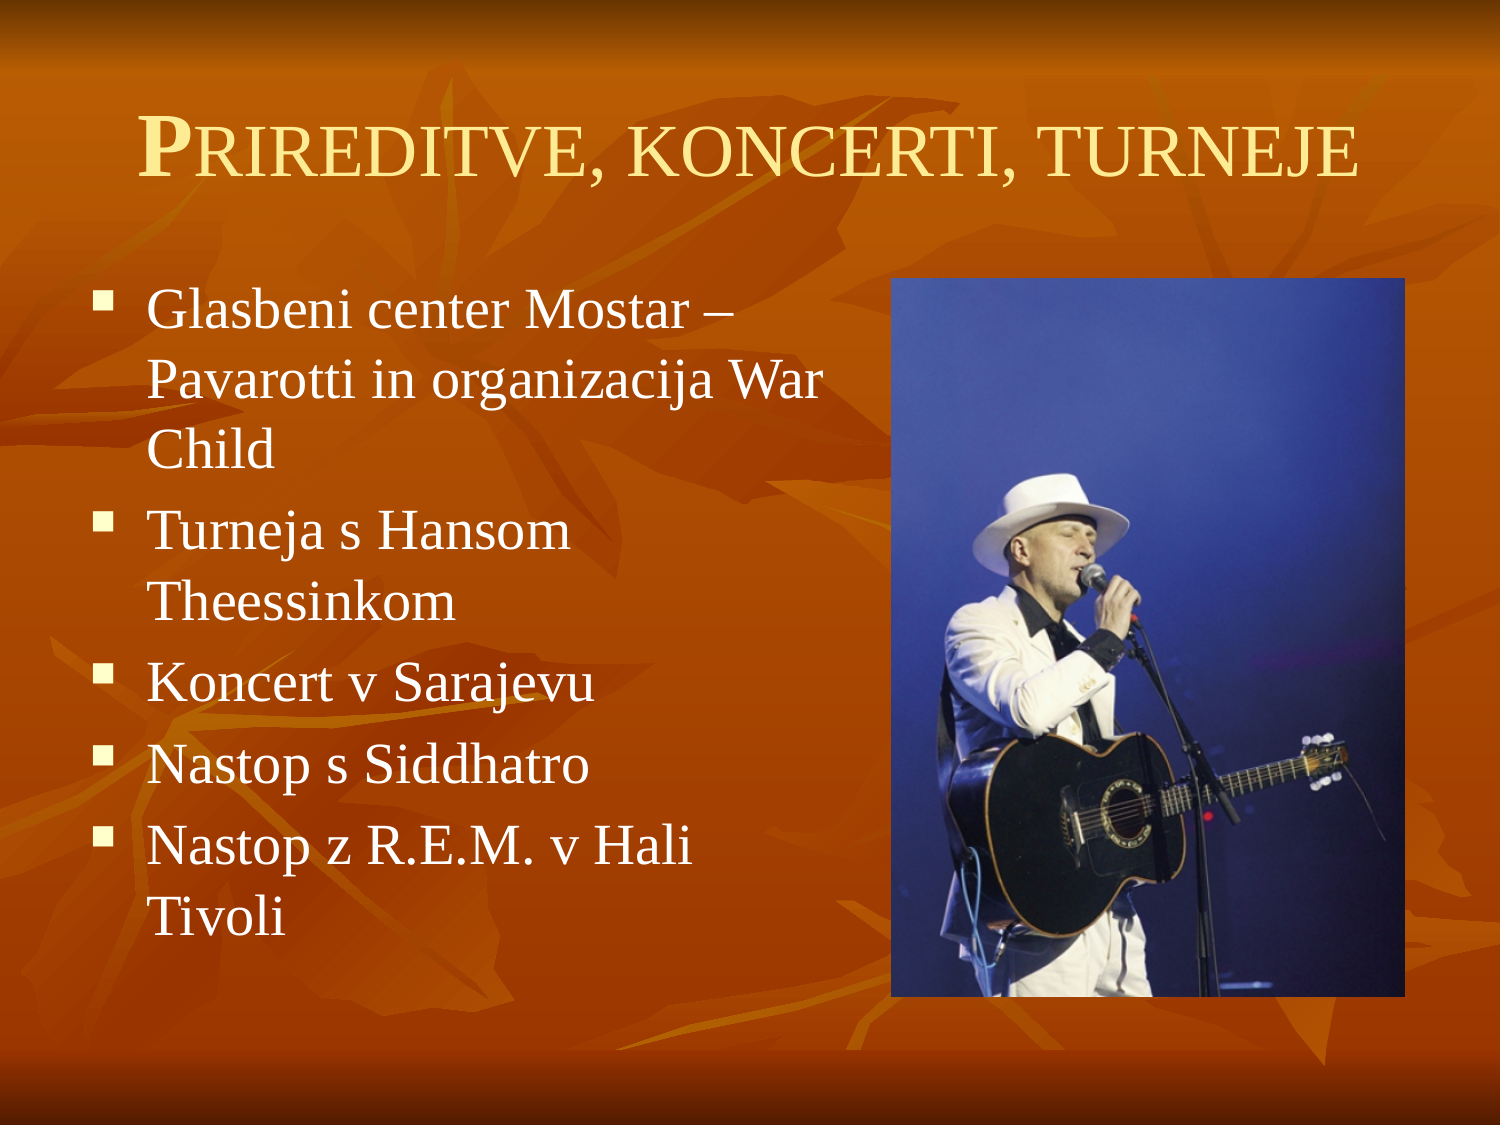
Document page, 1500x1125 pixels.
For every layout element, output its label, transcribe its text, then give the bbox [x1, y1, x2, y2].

list Glasbeni center Mostar – Pavarotti in organizacija War Child Turneja s Hansom Theessinkom Koncert v Sarajevu Nastop s Siddhatro Nastop z R.E.M. v Hali Tivoli [75, 262, 857, 1006]
title PRIREDITVE, KONCERTI, TURNEJE [75, 45, 1425, 234]
picture [891, 278, 1405, 997]
